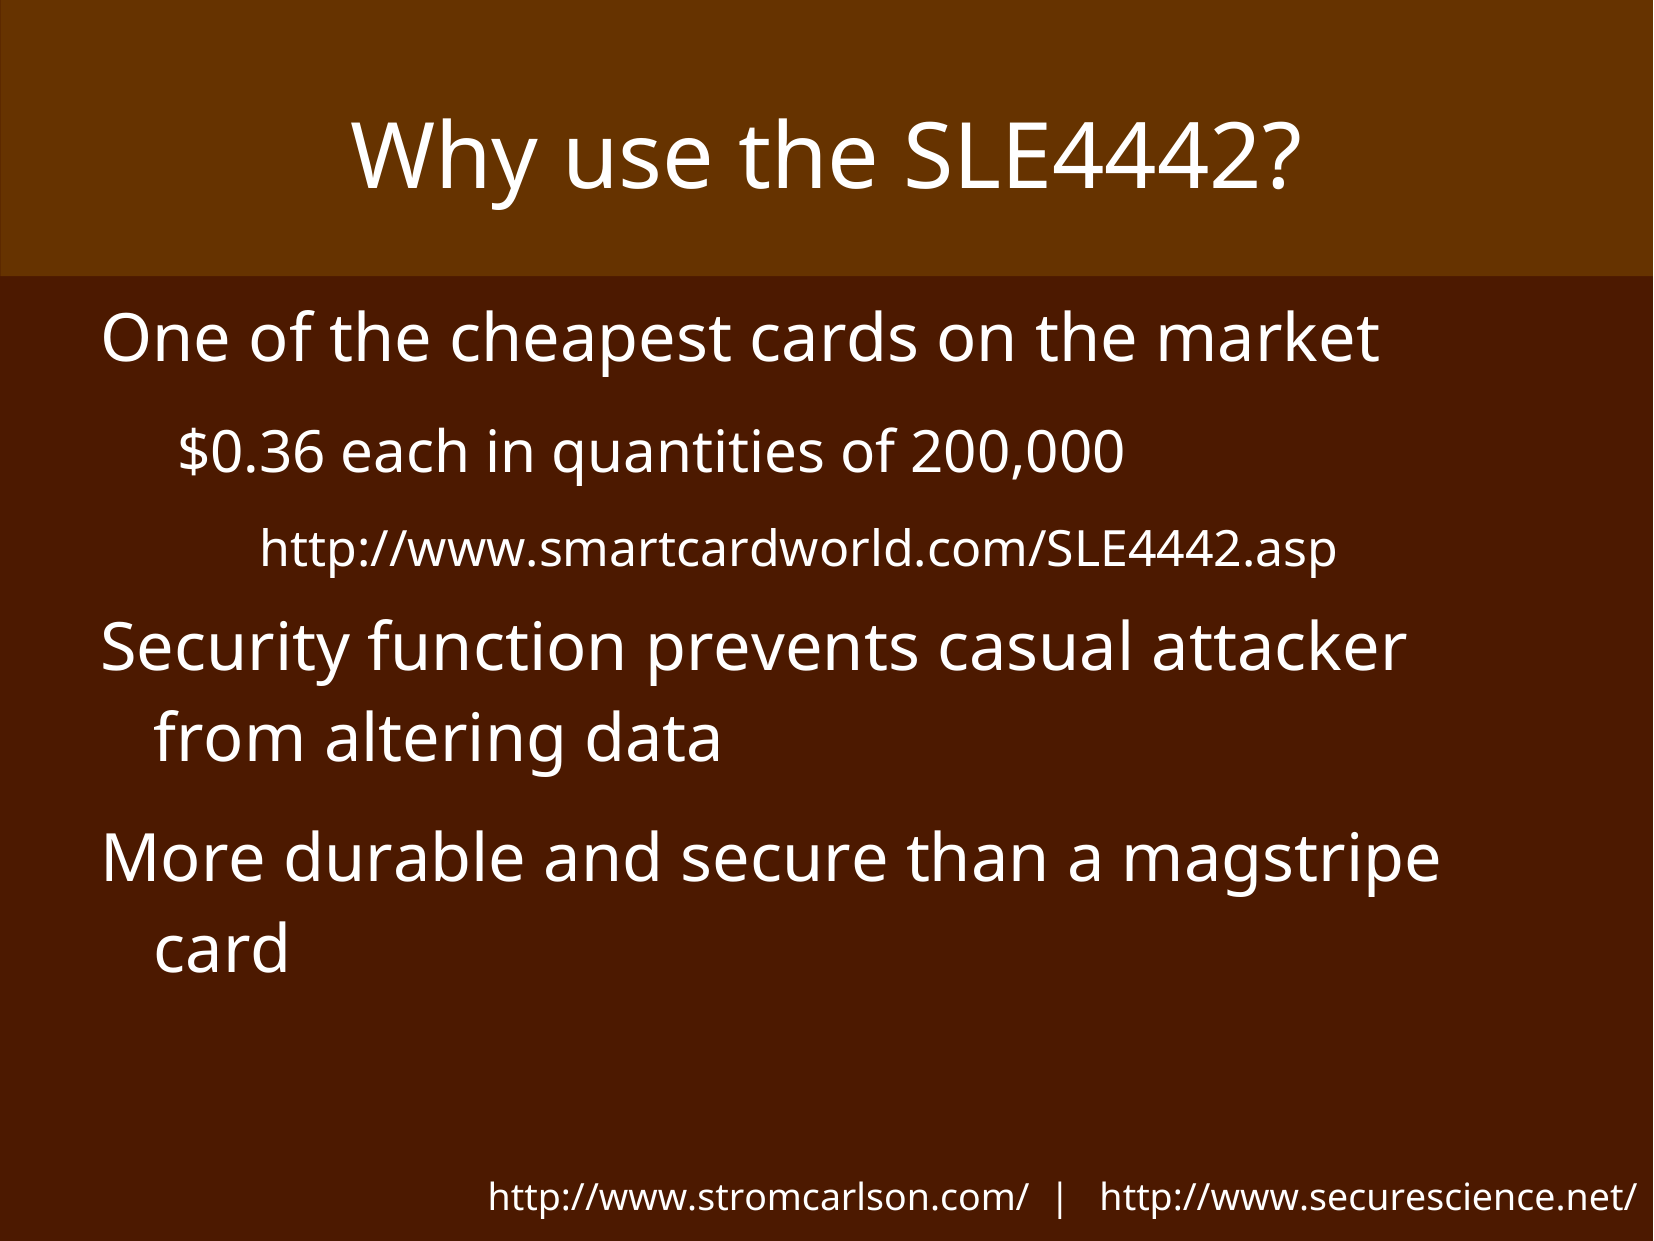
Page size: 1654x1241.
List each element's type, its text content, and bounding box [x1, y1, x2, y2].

title Why use the SLE4442? [82, 49, 1571, 257]
list One of the cheapest cards on the market $0.36 each in quantities of 200,000 http://www.smartcardworld.com/SLE4442.asp Security function prevents casual attacker from altering data More durable and secure than a magstripe card [82, 290, 1571, 1109]
